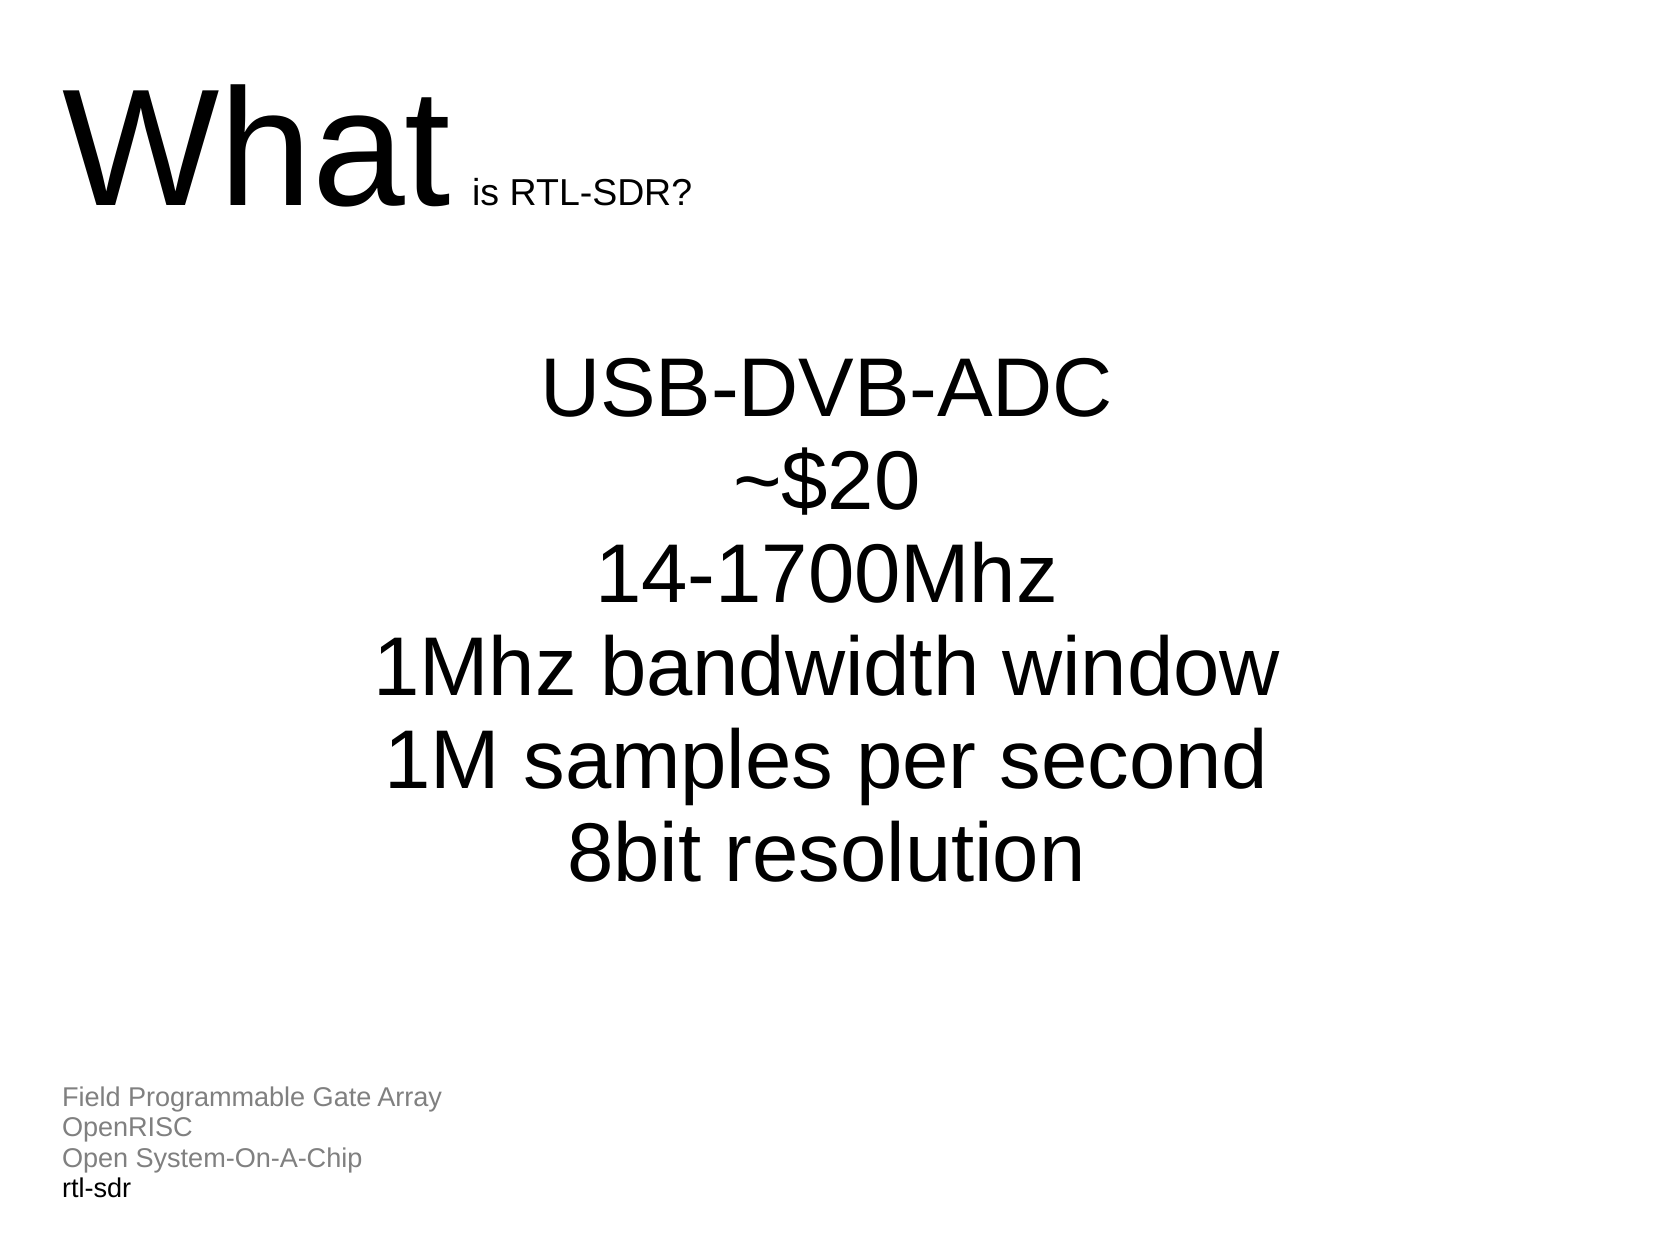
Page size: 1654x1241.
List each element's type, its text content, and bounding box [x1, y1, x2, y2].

text_box USB-DVB-ADC ~$20 14-1700Mhz 1Mhz bandwidth window 1M samples per second 8bit resolution [358, 333, 1295, 907]
text_box Field Programmable Gate Array OpenRISC Open System-On-A-Chip rtl-sdr [47, 1074, 457, 1211]
text_box What is RTL-SDR? [47, 47, 707, 249]
